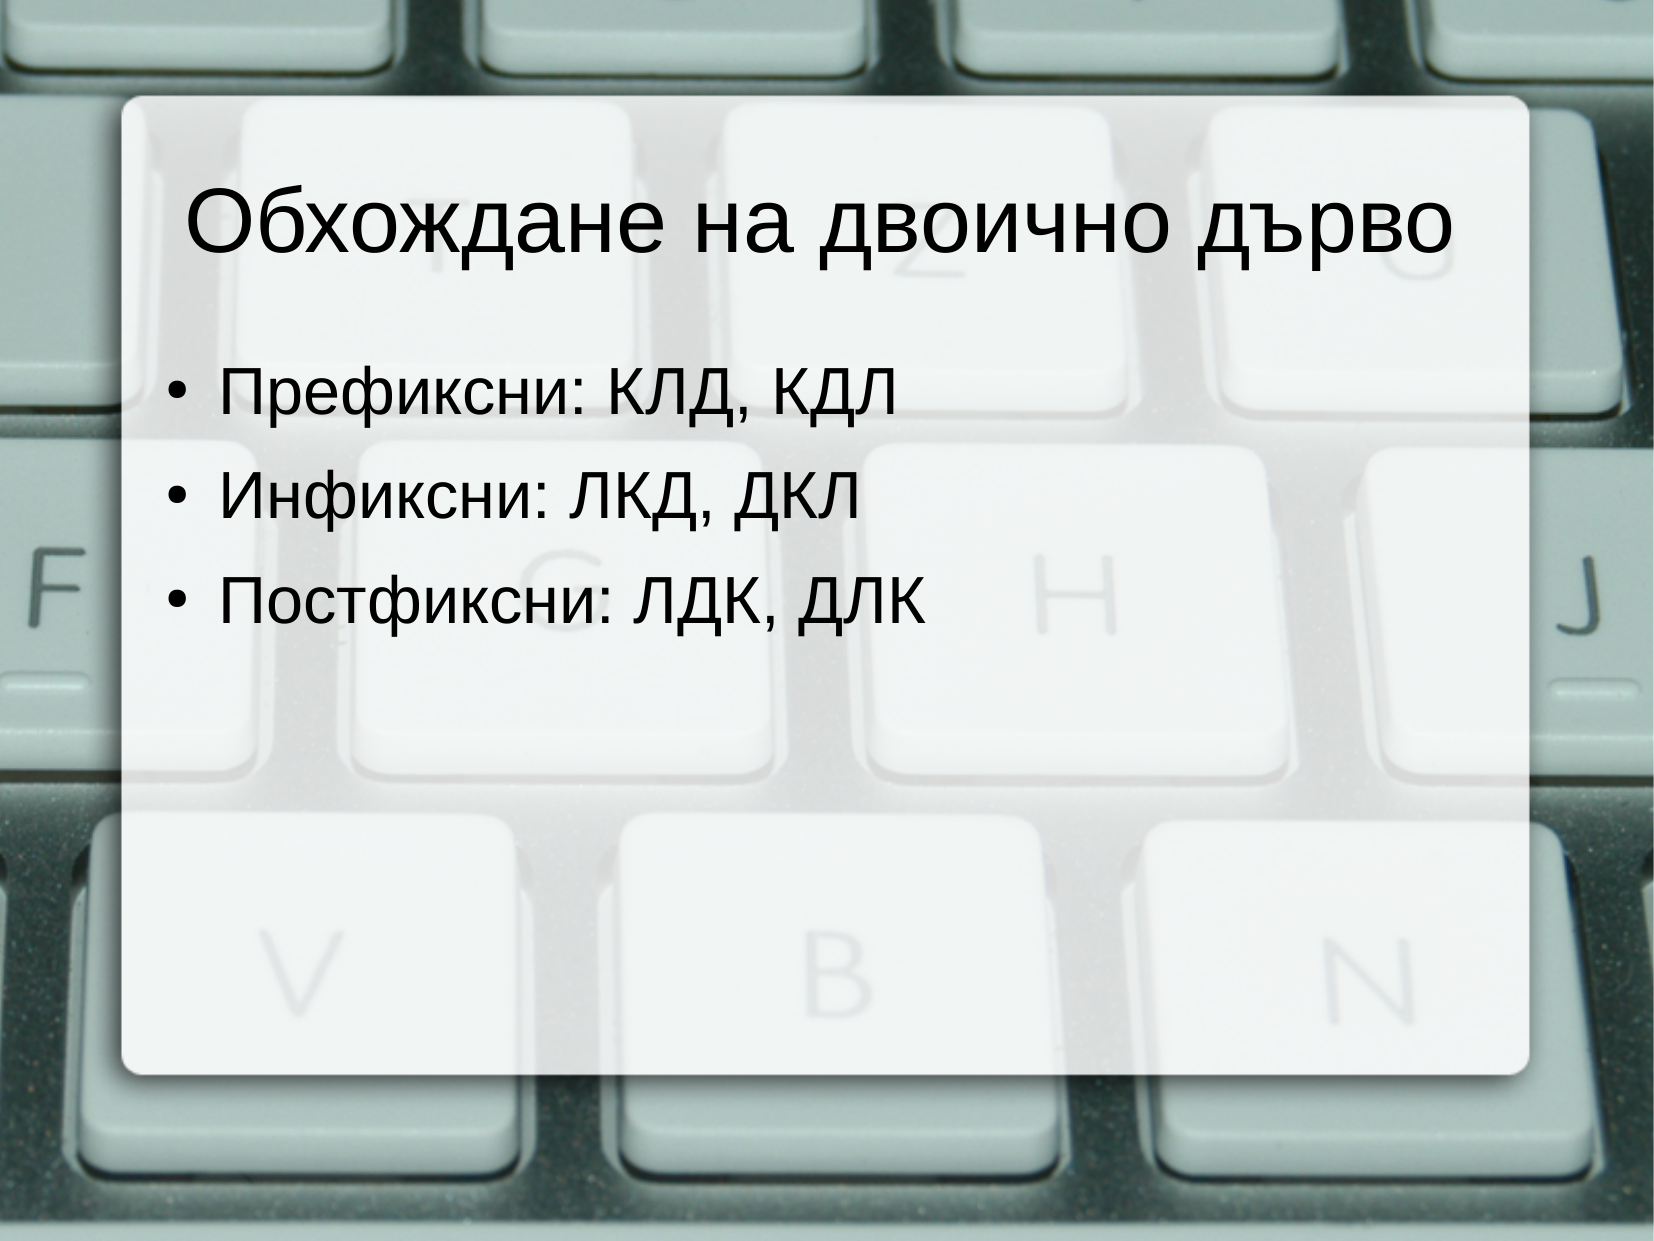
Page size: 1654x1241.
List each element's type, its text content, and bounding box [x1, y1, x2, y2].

list Префиксни: КЛД, КДЛ Инфиксни: ЛКД, ДКЛ Постфиксни: ЛДК, ДЛК [147, 354, 1506, 1074]
picture [0, 0, 1654, 1241]
title Обхождане на двоично дърво [135, 117, 1506, 325]
